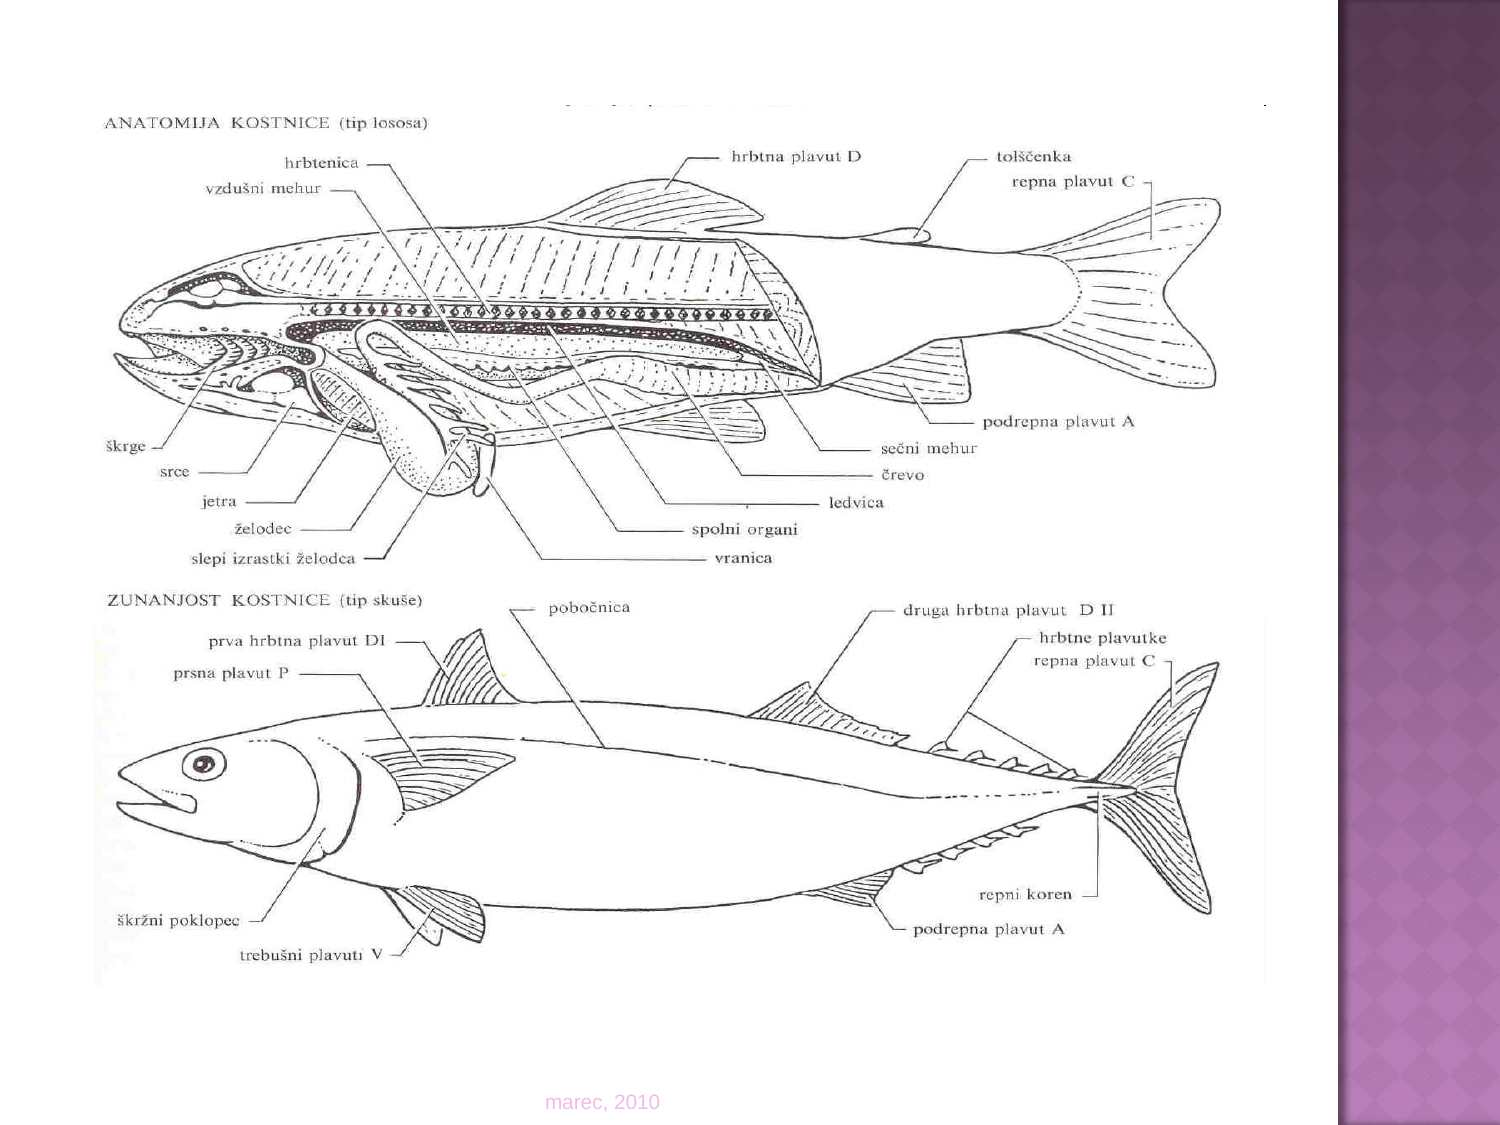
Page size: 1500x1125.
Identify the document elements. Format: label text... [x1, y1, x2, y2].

picture [1337, 0, 1500, 1125]
text_box marec, 2010 [74, 1075, 675, 1114]
picture [93, 105, 1266, 985]
